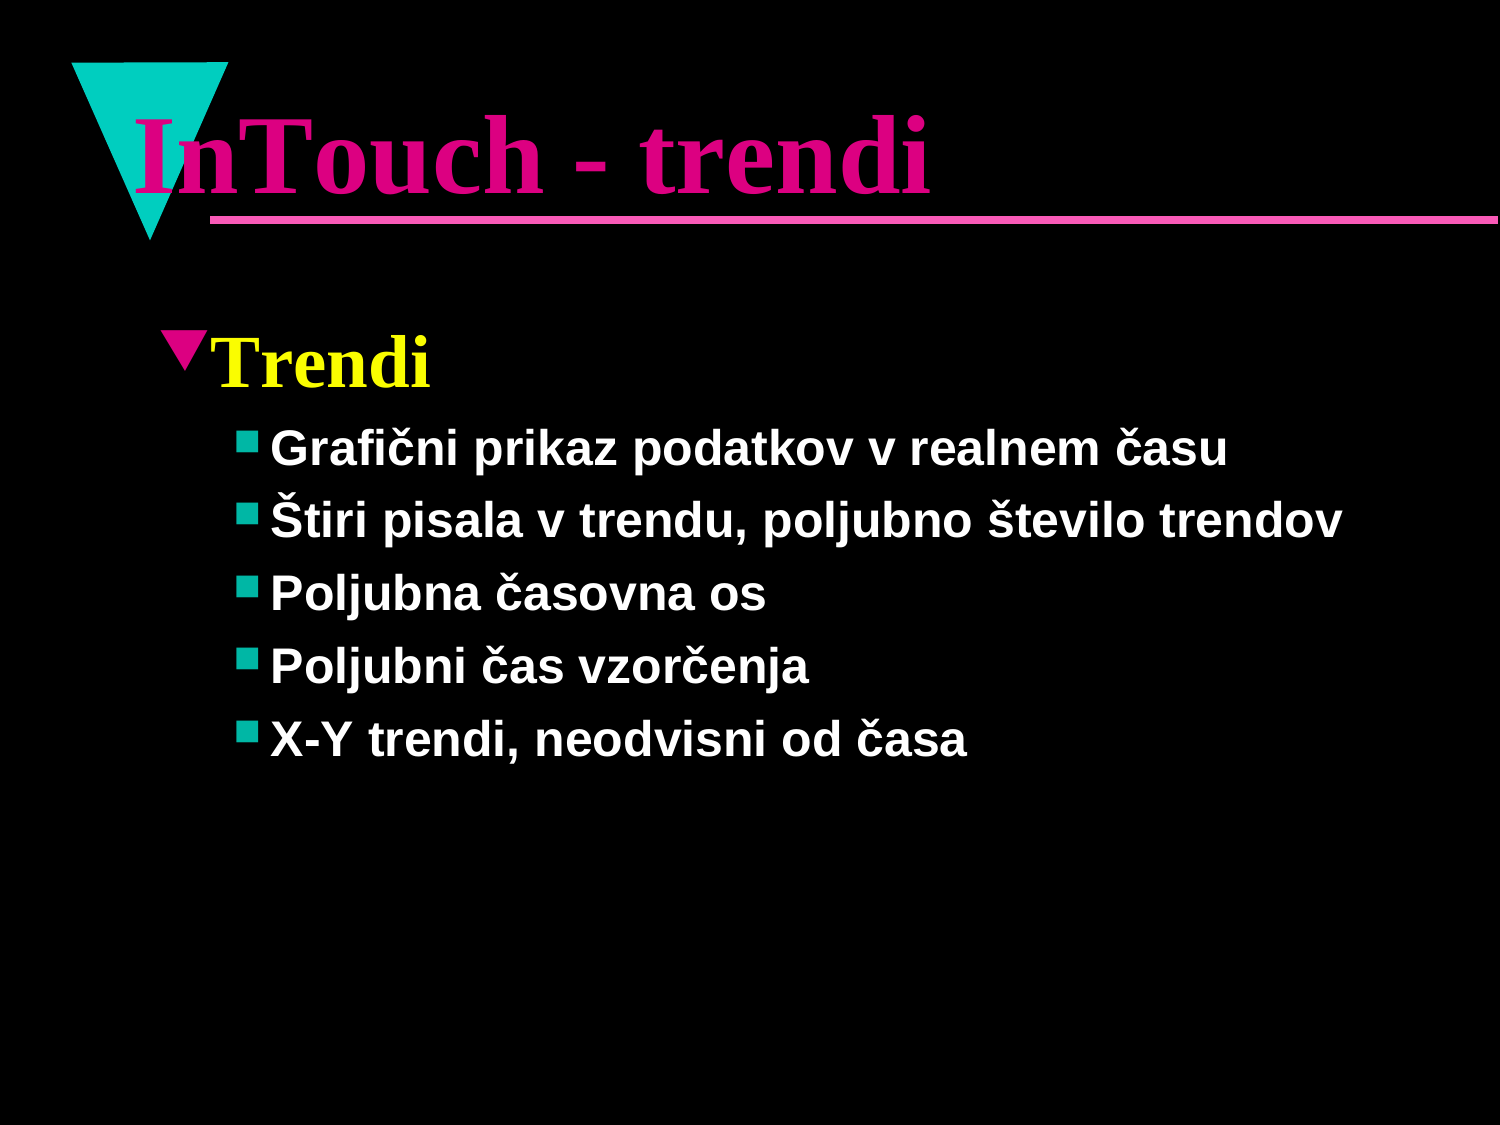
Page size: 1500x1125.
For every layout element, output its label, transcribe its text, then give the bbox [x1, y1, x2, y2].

list Trendi Grafični prikaz podatkov v realnem času Štiri pisala v trendu, poljubno število trendov Poljubna časovna os Poljubni čas vzorčenja X-Y trendi, neodvisni od časa [143, 314, 1500, 990]
title InTouch - trendi [117, 63, 1500, 251]
